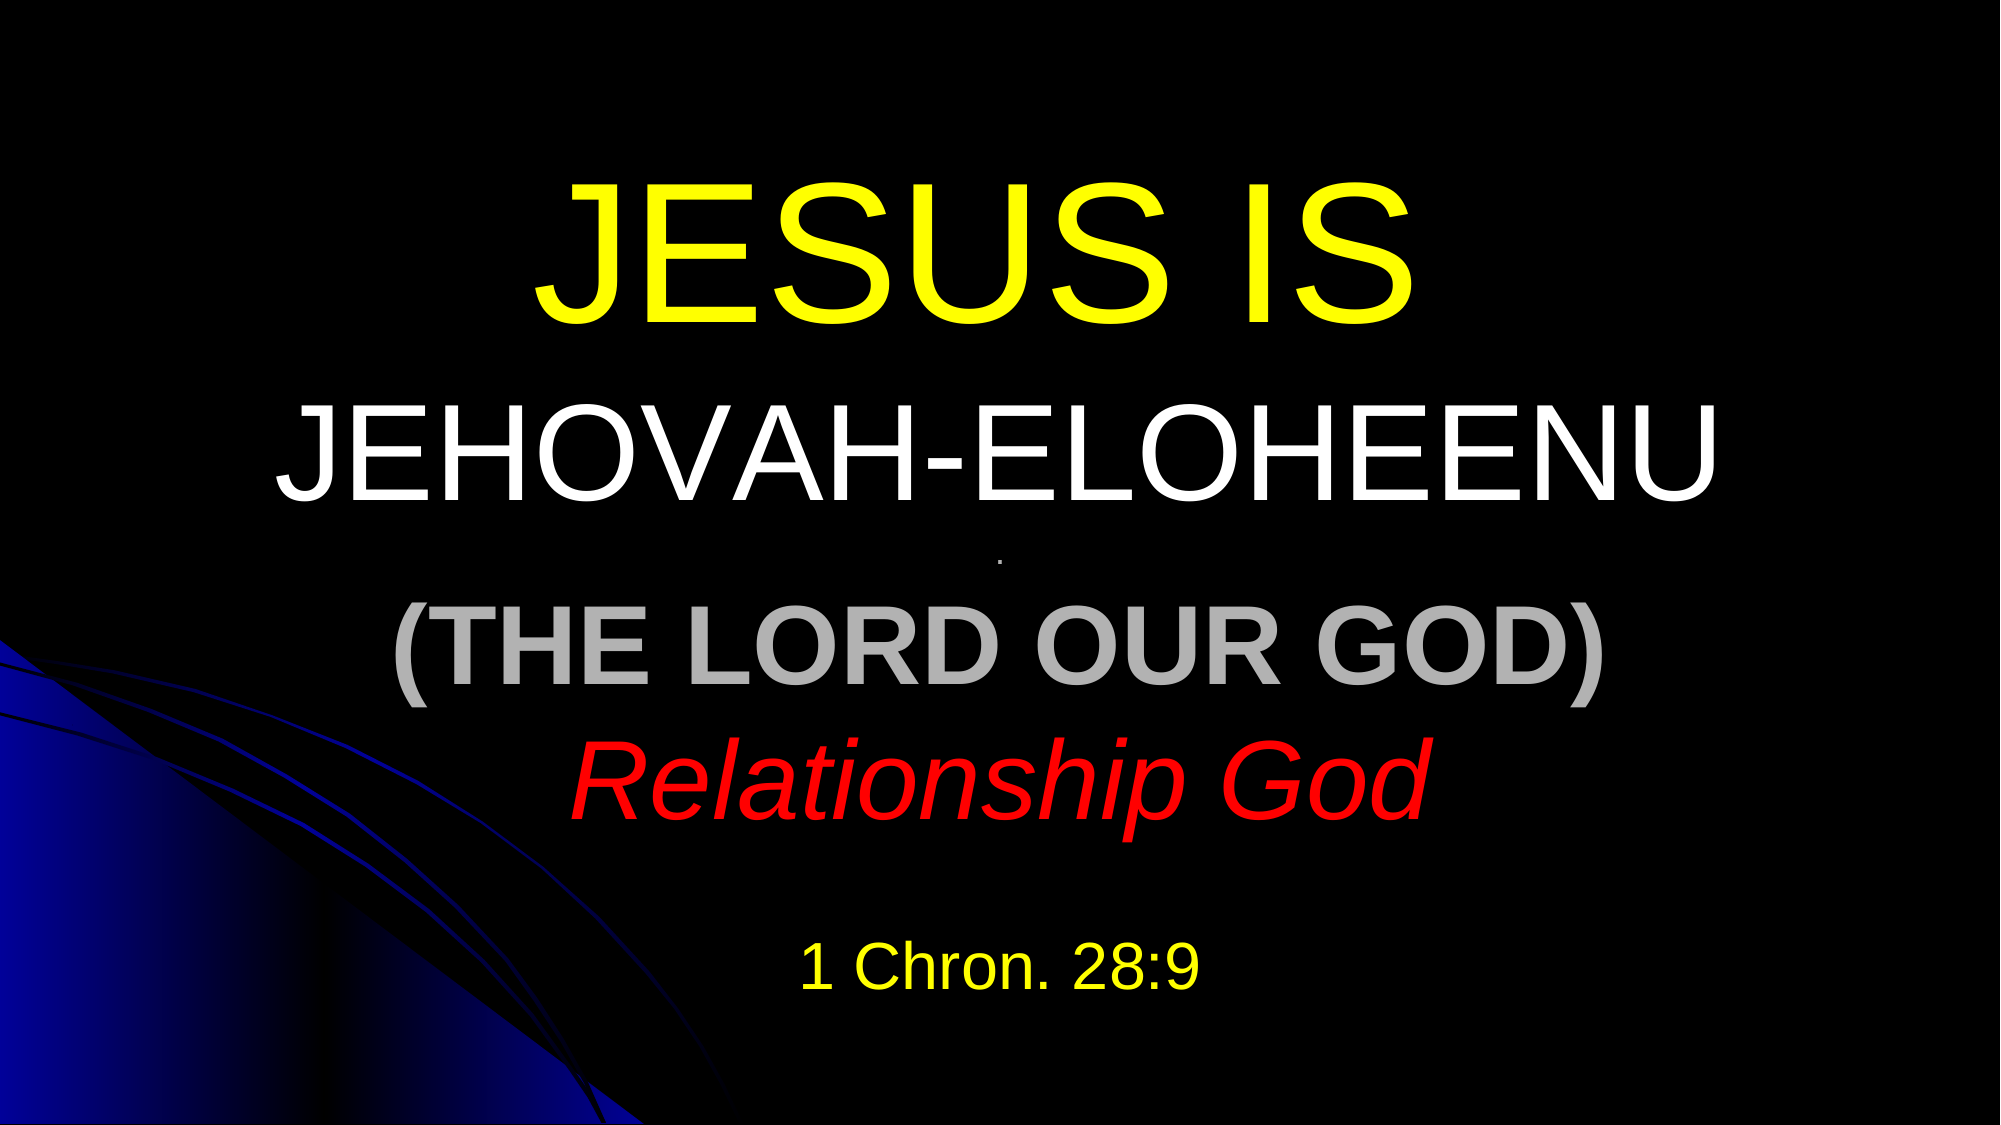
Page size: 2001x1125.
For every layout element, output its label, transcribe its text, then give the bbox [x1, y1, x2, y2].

title JESUS IS JEHOVAH-ELOHEENU . (THE LORD OUR GOD) Relationship God 1 Chron. 28:9 [0, 0, 2000, 1125]
